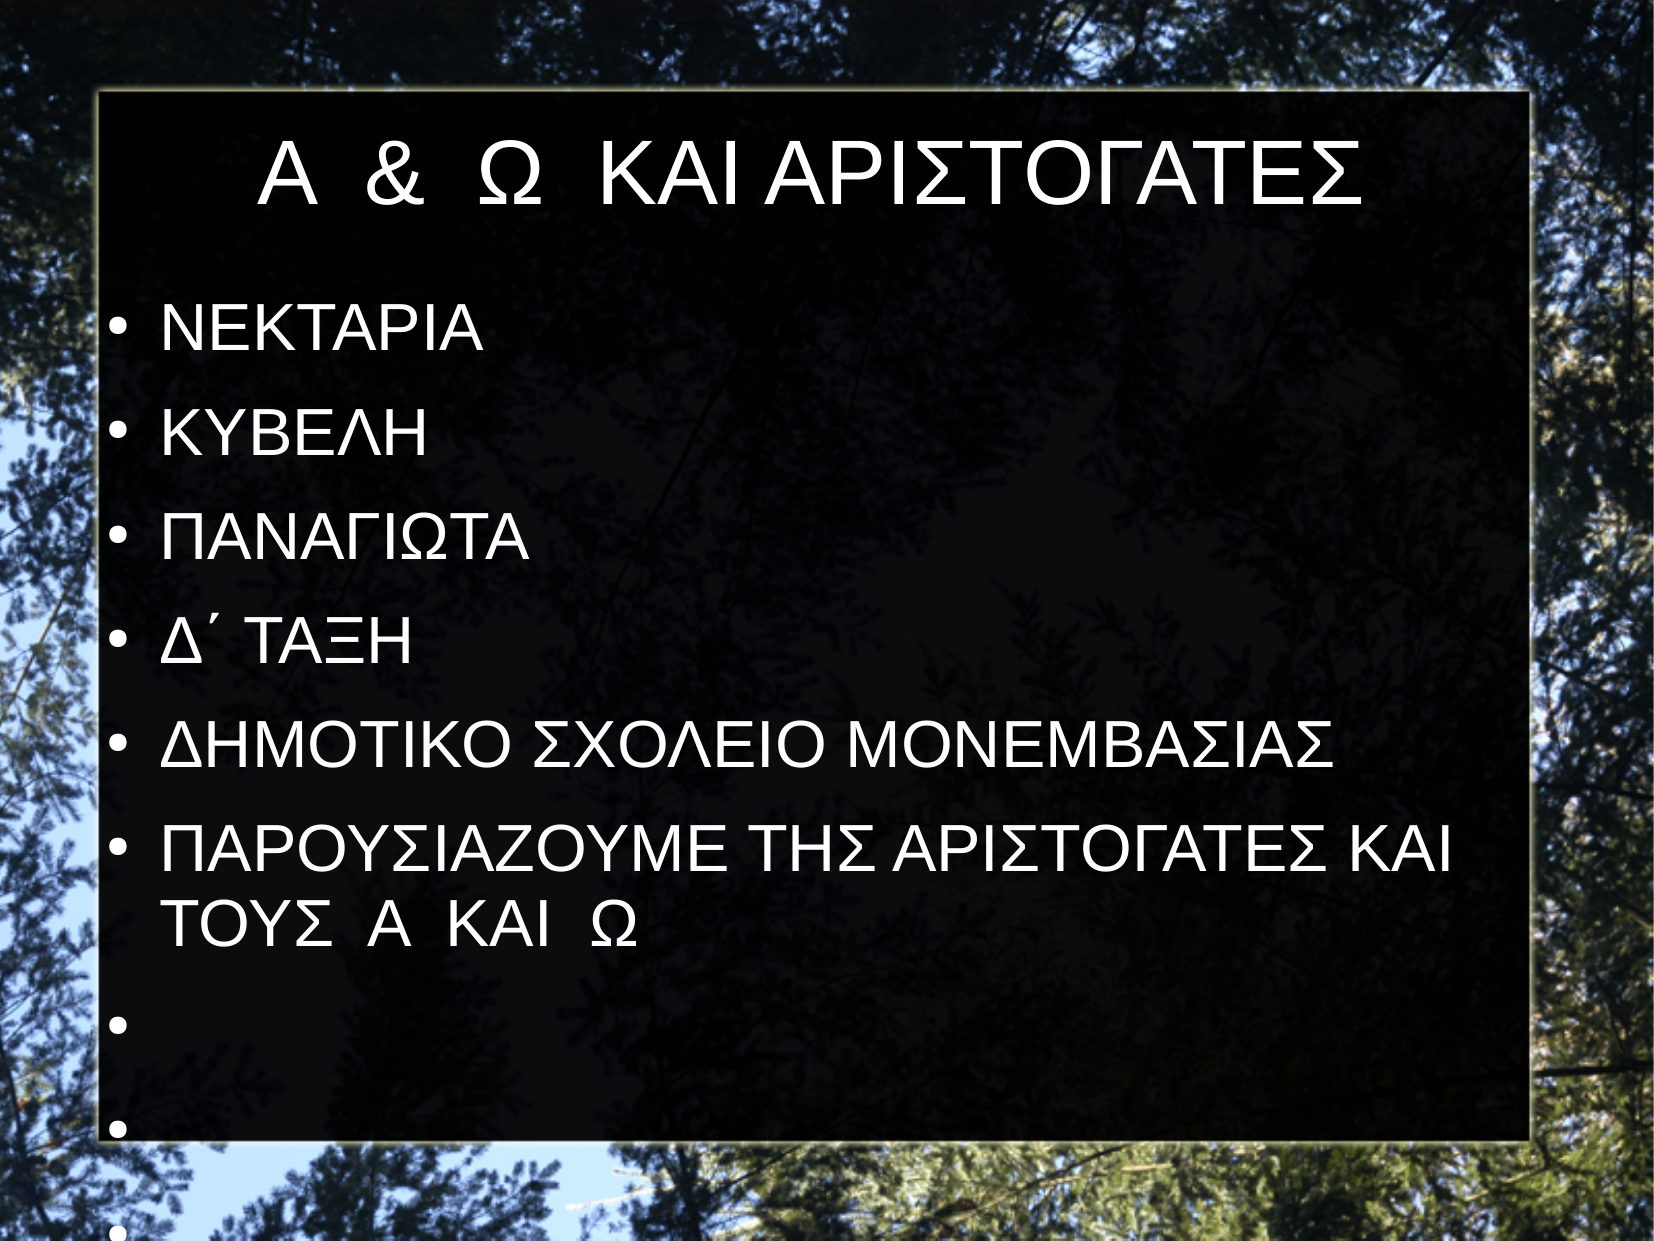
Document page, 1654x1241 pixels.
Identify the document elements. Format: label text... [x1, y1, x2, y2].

title Α & Ω ΚΑΙ ΑΡΙΣΤΟΓΑΤΕΣ [88, 88, 1536, 257]
list ΝΕΚΤΑΡΙΑ ΚΥΒΕΛΗ ΠΑΝΑΓΙΩΤΑ Δ΄ ΤΑΞΗ ΔΗΜΟΤΙΚΟ ΣΧΟΛΕΙΟ ΜΟΝΕΜΒΑΣΙΑΣ ΠΑΡΟΥΣΙΑΖΟΥΜΕ ΤΗΣ ΑΡΙΣΤΟΓΑΤΕΣ ΚΑΙ ΤΟΥΣ Α ΚΑΙ Ω [88, 290, 1536, 1241]
picture [0, 0, 1654, 1241]
